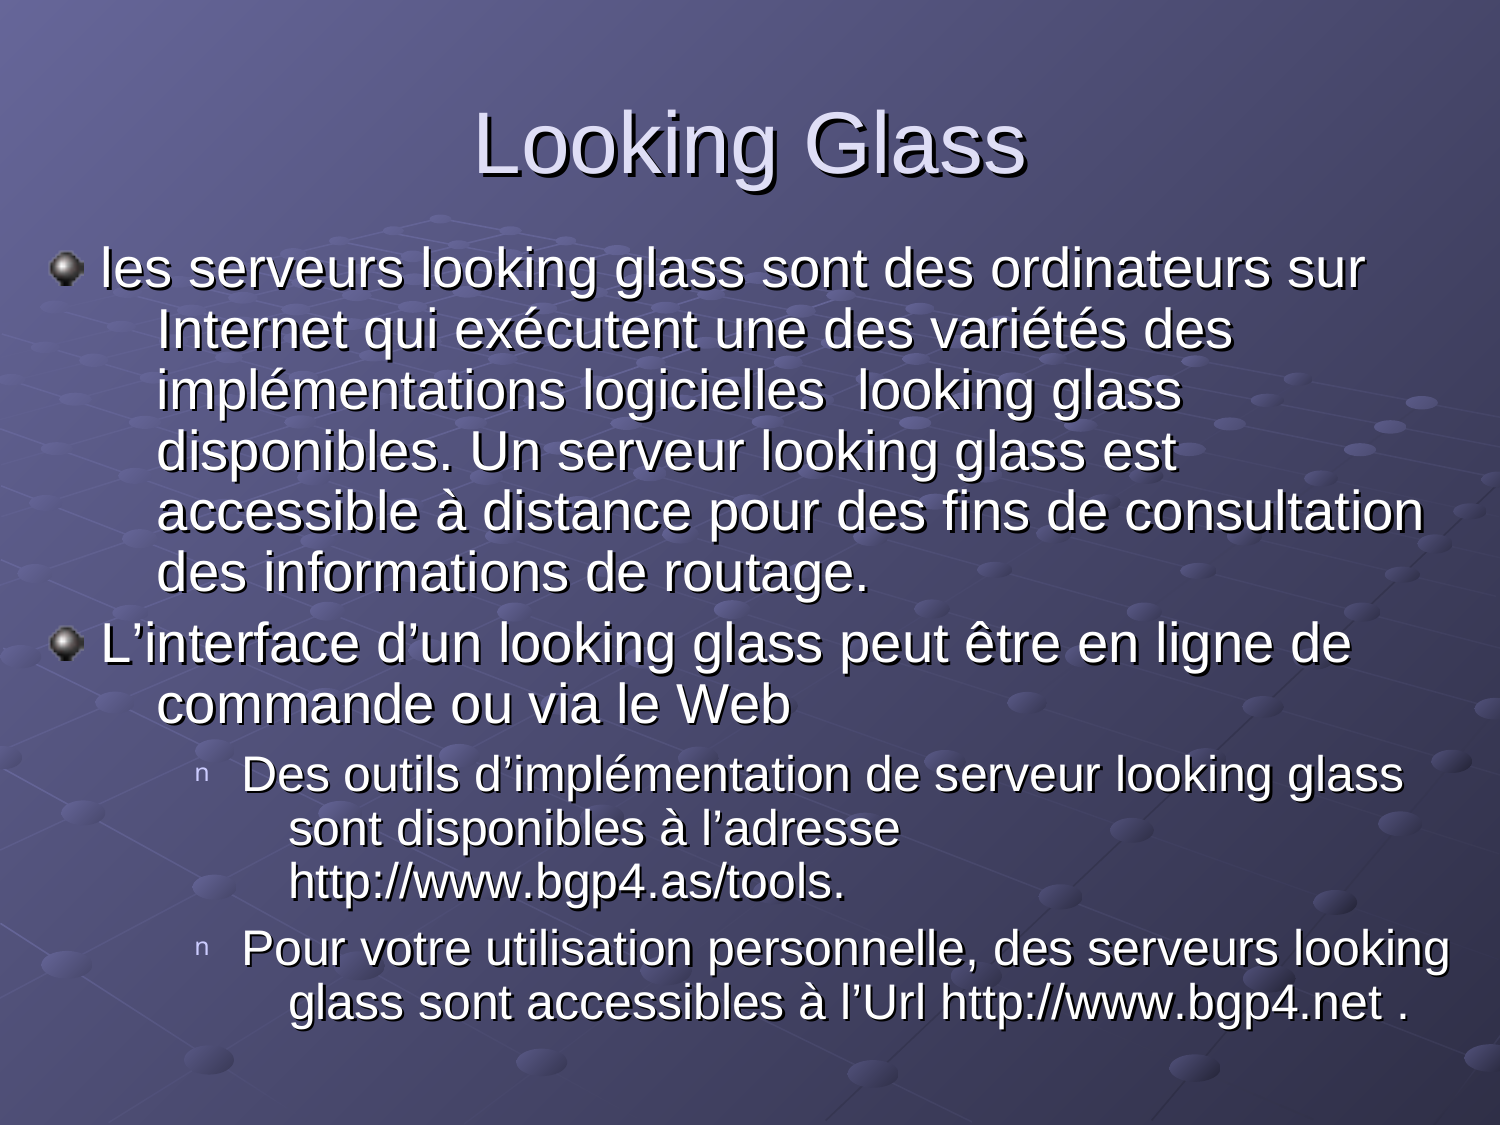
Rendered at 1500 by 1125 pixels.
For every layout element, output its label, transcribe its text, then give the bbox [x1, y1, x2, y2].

list les serveurs looking glass sont des ordinateurs sur Internet qui exécutent une des variétés des implémentations logicielles looking glass disponibles. Un serveur looking glass est accessible à distance pour des fins de consultation des informations de routage. L’interface d’un looking glass peut être en ligne de commande ou via le Web Des outils d’implémentation de serveur looking glass sont disponibles à l’adresse http://www.bgp4.as/tools. Pour votre utilisation personnelle, des serveurs looking glass sont accessibles à l’Url http://www.bgp4.net . [29, 231, 1471, 1046]
title Looking Glass [75, 45, 1426, 231]
